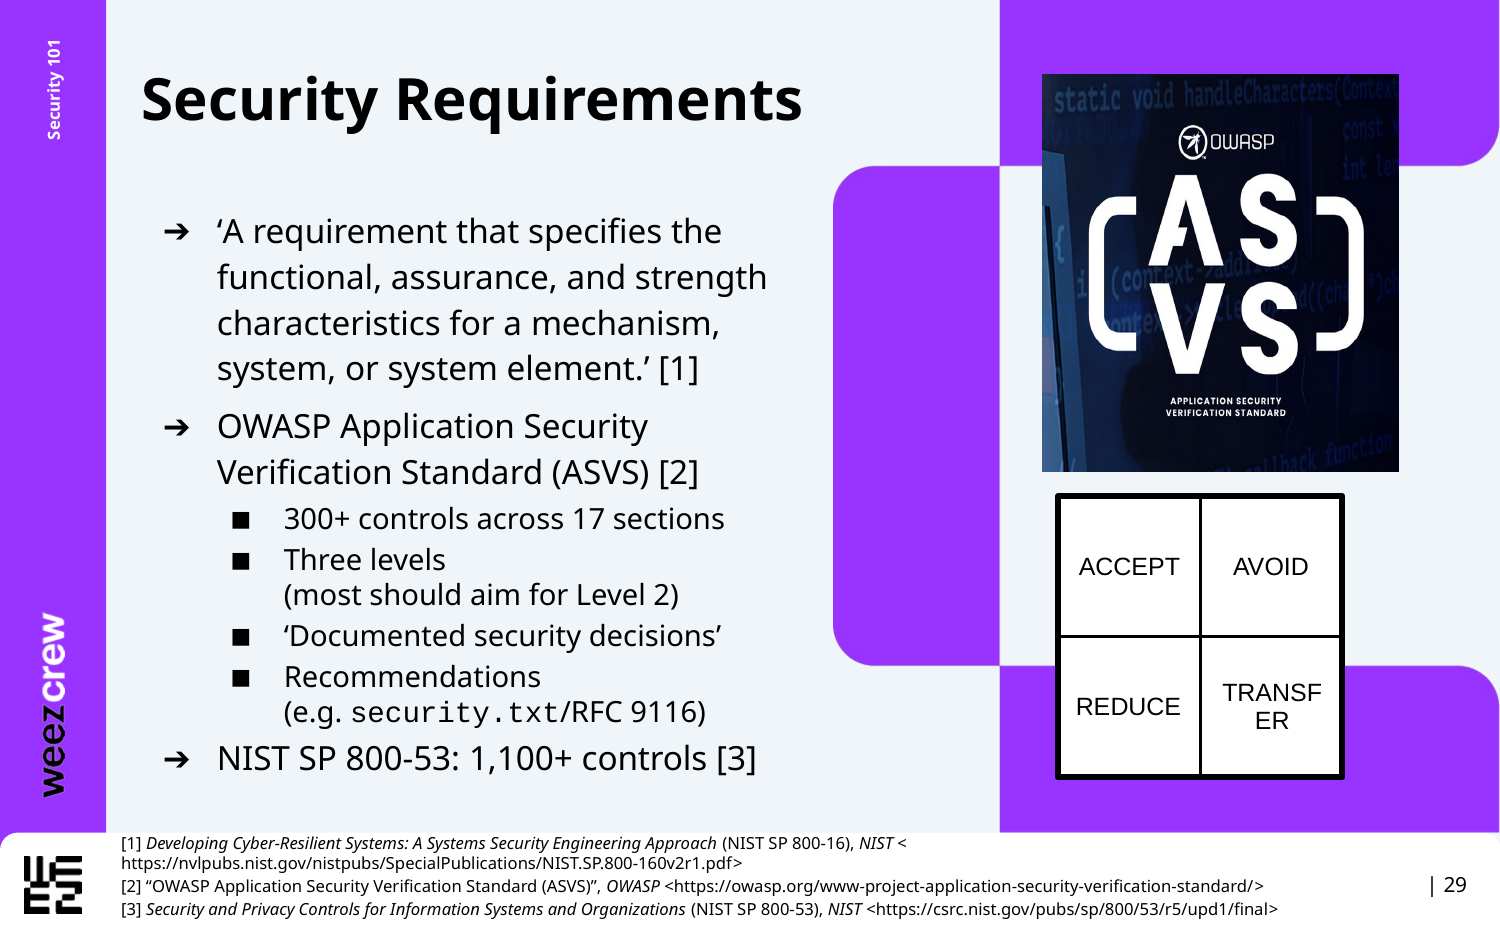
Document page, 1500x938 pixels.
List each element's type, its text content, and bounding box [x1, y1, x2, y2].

picture [833, 0, 1500, 833]
text_box [1058, 496, 1199, 635]
list ‘A requirement that specifies the functional, assurance, and strength characteristics for a mechanism, system, or system element.’ [1] OWASP Application Security Verification Standard (ASVS) [2] 300+ controls across 17 sections Three levels (most should aim for Level 2) ‘Documented security decisions’ Recommendations (e.g. security.txt/RFC 9116) NIST SP 800-53: 1,100+ controls [3] [126, 188, 816, 809]
title Security 101 [0, 24, 107, 497]
text_box ACCEPT [1059, 504, 1200, 629]
text_box [1058, 770, 1343, 778]
text_box TRANSFER [1202, 644, 1343, 770]
picture [43, 612, 65, 798]
text_box [1058, 638, 1199, 644]
title Security Requirements [126, 24, 976, 170]
text_box [1202, 496, 1343, 644]
text_box AVOID [1201, 504, 1342, 629]
slide_number | <number> [1426, 850, 1482, 922]
text_box REDUCE [1058, 644, 1199, 770]
subtitle [1] Developing Cyber-Resilient Systems: A Systems Security Engineering Approach (NIST SP 800-16), NIST <https://nvlpubs.nist.gov/nistpubs/SpecialPublications/NIST.SP.800-160v2r1.pdf> [2] “OWASP Application Security Verification Standard (ASVS)”, OWASP <https://owasp.org/www-project-application-security-verification-standard/> [3] Security and Privacy Controls for Information Systems and Organizations (NIST SP 800-53), NIST <https://csrc.nist.gov/pubs/sp/800/53/r5/upd1/final> [106, 808, 1426, 938]
picture [24, 856, 82, 914]
